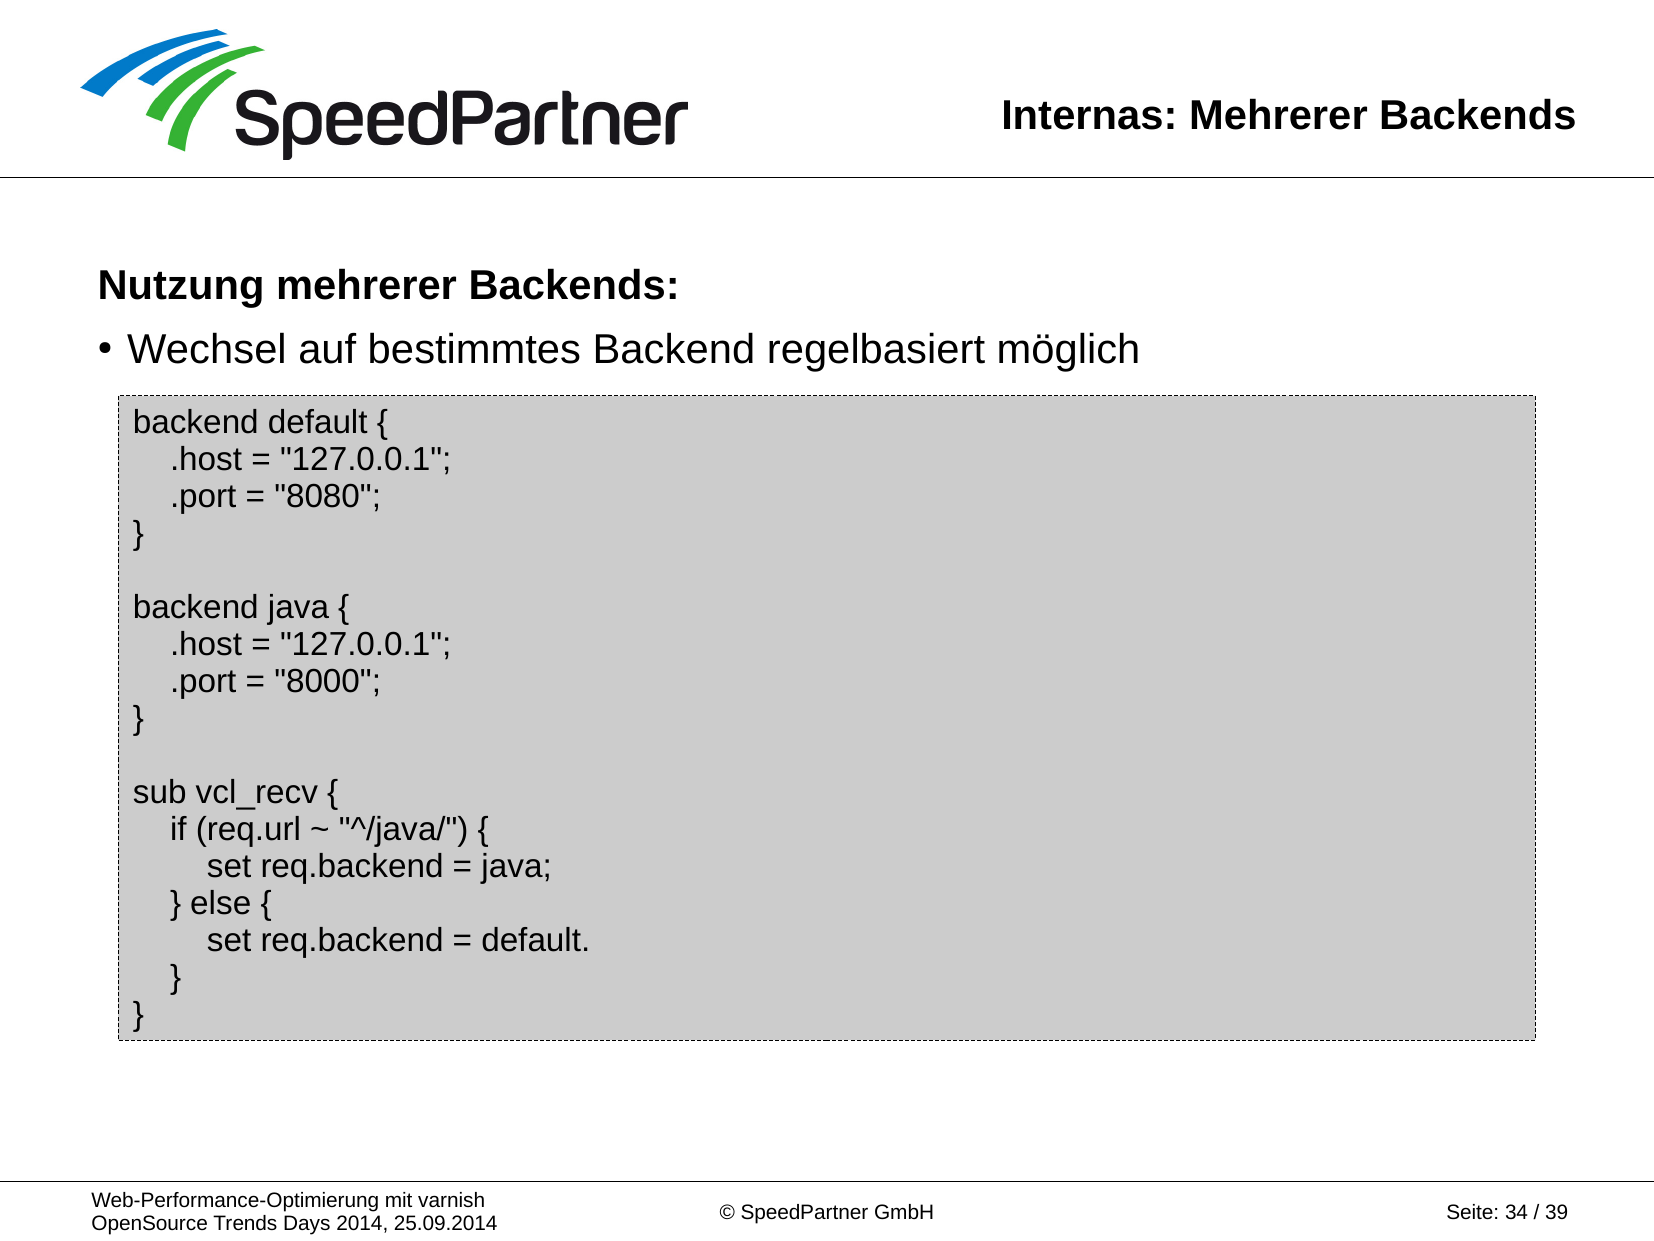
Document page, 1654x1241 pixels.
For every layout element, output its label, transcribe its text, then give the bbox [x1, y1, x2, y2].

title Internas: Mehrerer Backends [590, 70, 1577, 160]
text_box Nutzung mehrerer Backends: Wechsel auf bestimmtes Backend regelbasiert möglich [82, 254, 1565, 1177]
picture [80, 29, 688, 160]
text_box backend default { .host = "127.0.0.1"; .port = "8080"; } backend java { .host = "127.0.0.1"; .port = "8000"; } sub vcl_recv { if (req.url ~ "^/java/") { set req.backend = java; } else { set req.backend = default. } } [118, 395, 1536, 1041]
